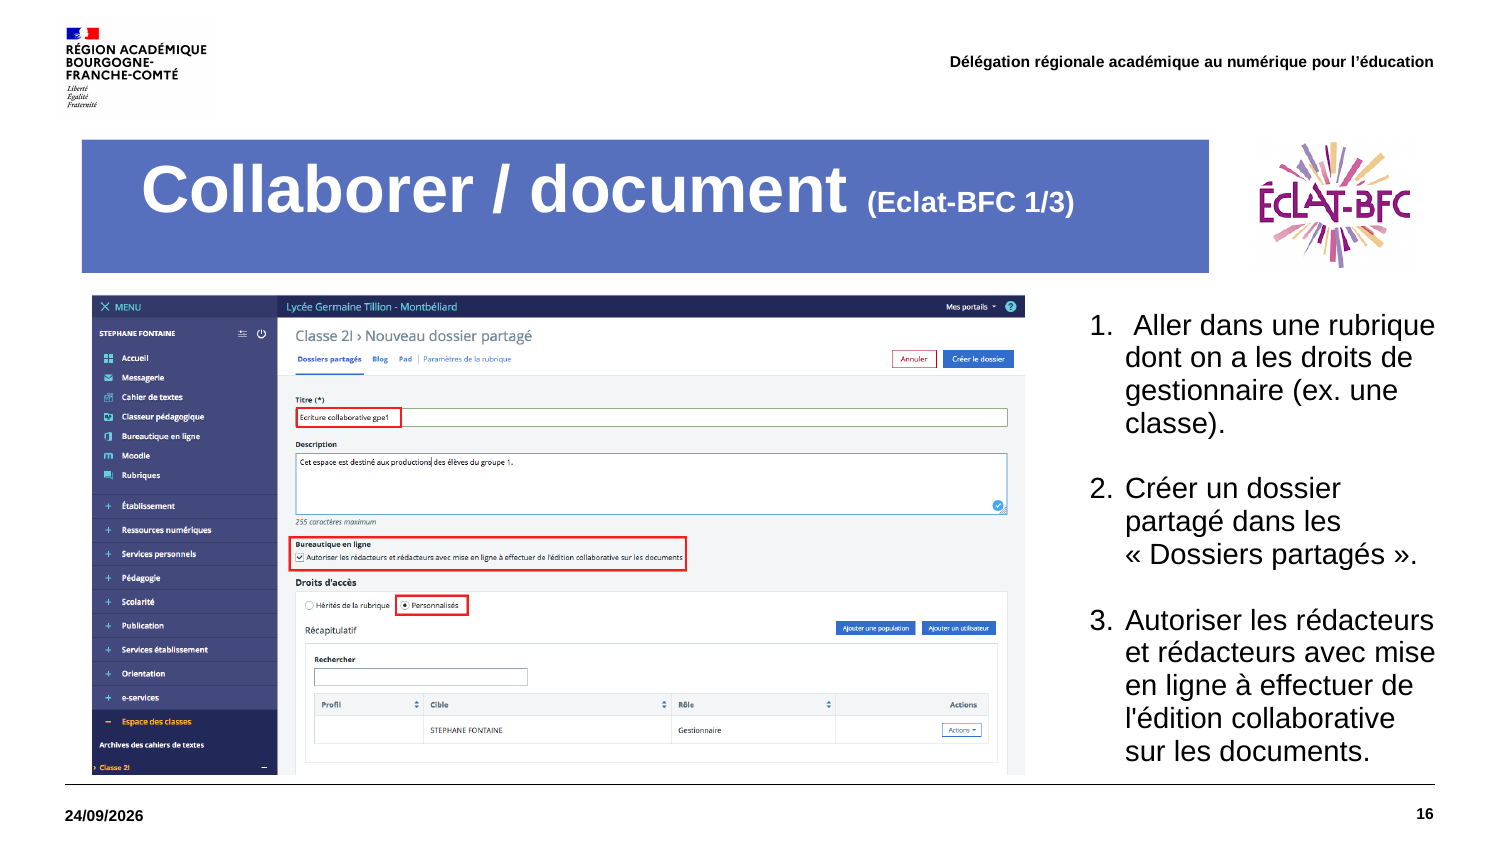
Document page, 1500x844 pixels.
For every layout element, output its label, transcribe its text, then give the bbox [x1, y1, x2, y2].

picture [55, 16, 218, 119]
text_box Aller dans une rubrique dont on a les droits de gestionnaire (ex. une classe). Créer un dossier partagé dans les « Dossiers partagés ». Autoriser les rédacteurs et rédacteurs avec mise en ligne à effectuer de l'édition collaborative sur les documents. [1074, 301, 1453, 841]
picture [1209, 138, 1456, 273]
text_box Collaborer / document (Eclat-BFC 1/3) [81, 139, 1209, 273]
text_box 31/01/2023 [64, 787, 244, 843]
text_box Délégation régionale académique au numérique pour l’éducation [470, 32, 1434, 90]
picture [92, 294, 1025, 775]
